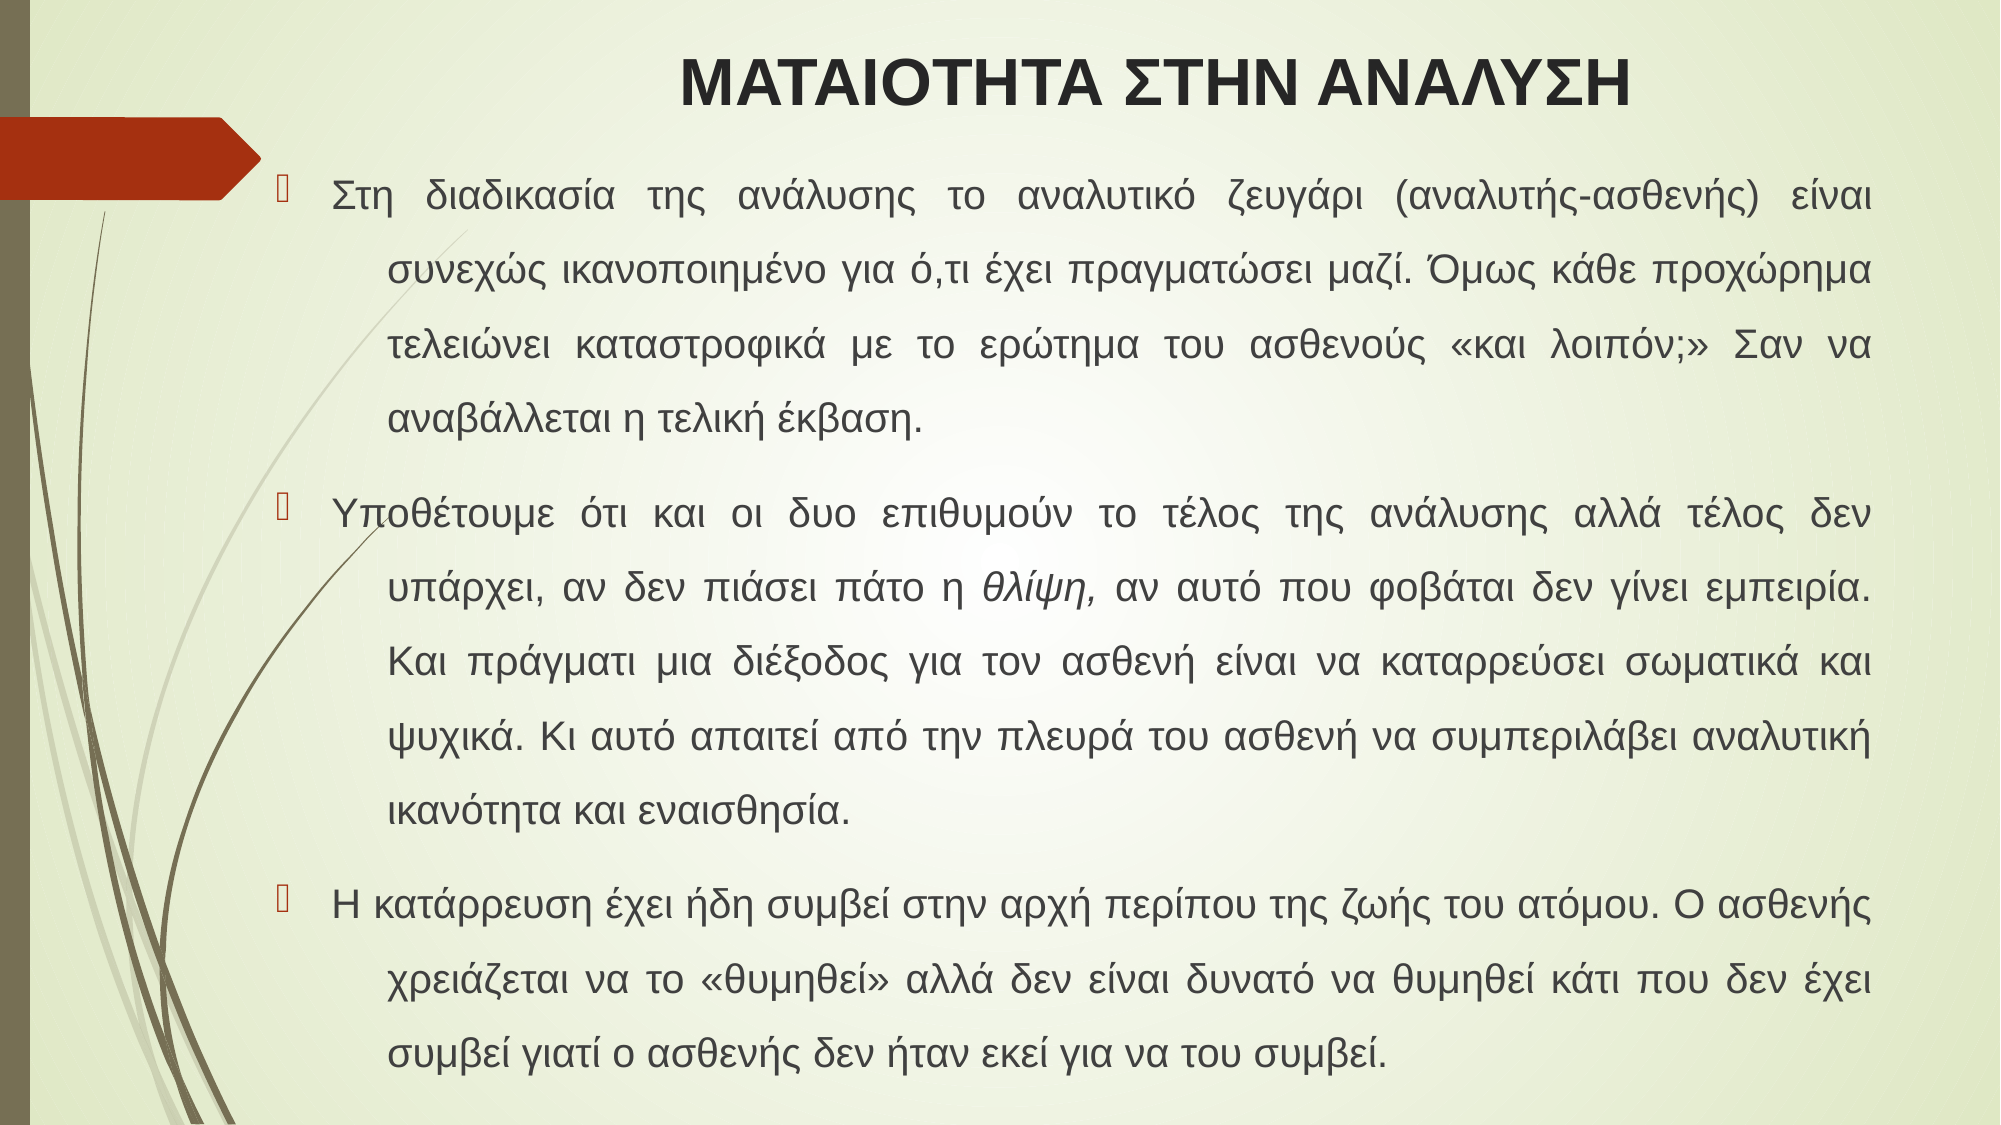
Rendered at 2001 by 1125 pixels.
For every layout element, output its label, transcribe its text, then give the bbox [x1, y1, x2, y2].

list Στη διαδικασία της ανάλυσης το αναλυτικό ζευγάρι (αναλυτής-ασθενής) είναι συνεχώς ικανοποιημένο για ό,τι έχει πραγματώσει μαζί. Όμως κάθε προχώρημα τελειώνει καταστροφικά με το ερώτημα του ασθενούς «και λοιπόν;» Σαν να αναβάλλεται η τελική έκβαση. Υποθέτουμε ότι και οι δυο επιθυμούν το τέλος της ανάλυσης αλλά τέλος δεν υπάρχει, αν δεν πιάσει πάτο η θλίψη, αν αυτό που φοβάται δεν γίνει εμπειρία. Και πράγματι μια διέξοδος για τον ασθενή είναι να καταρρεύσει σωματικά και ψυχικά. Κι αυτό απαιτεί από την πλευρά του ασθενή να συμπεριλάβει αναλυτική ικανότητα και εναισθησία. Η κατάρρευση έχει ήδη συμβεί στην αρχή περίπου της ζωής του ατόμου. Ο ασθενής χρειάζεται να το «θυμηθεί» αλλά δεν είναι δυνατό να θυμηθεί κάτι που δεν έχει συμβεί γιατί ο ασθενής δεν ήταν εκεί για να του συμβεί. [260, 136, 1888, 1094]
title ΜΑΤΑΙΟΤΗΤΑ ΣΤΗΝ ΑΝΑΛΥΣΗ [425, 31, 1888, 136]
